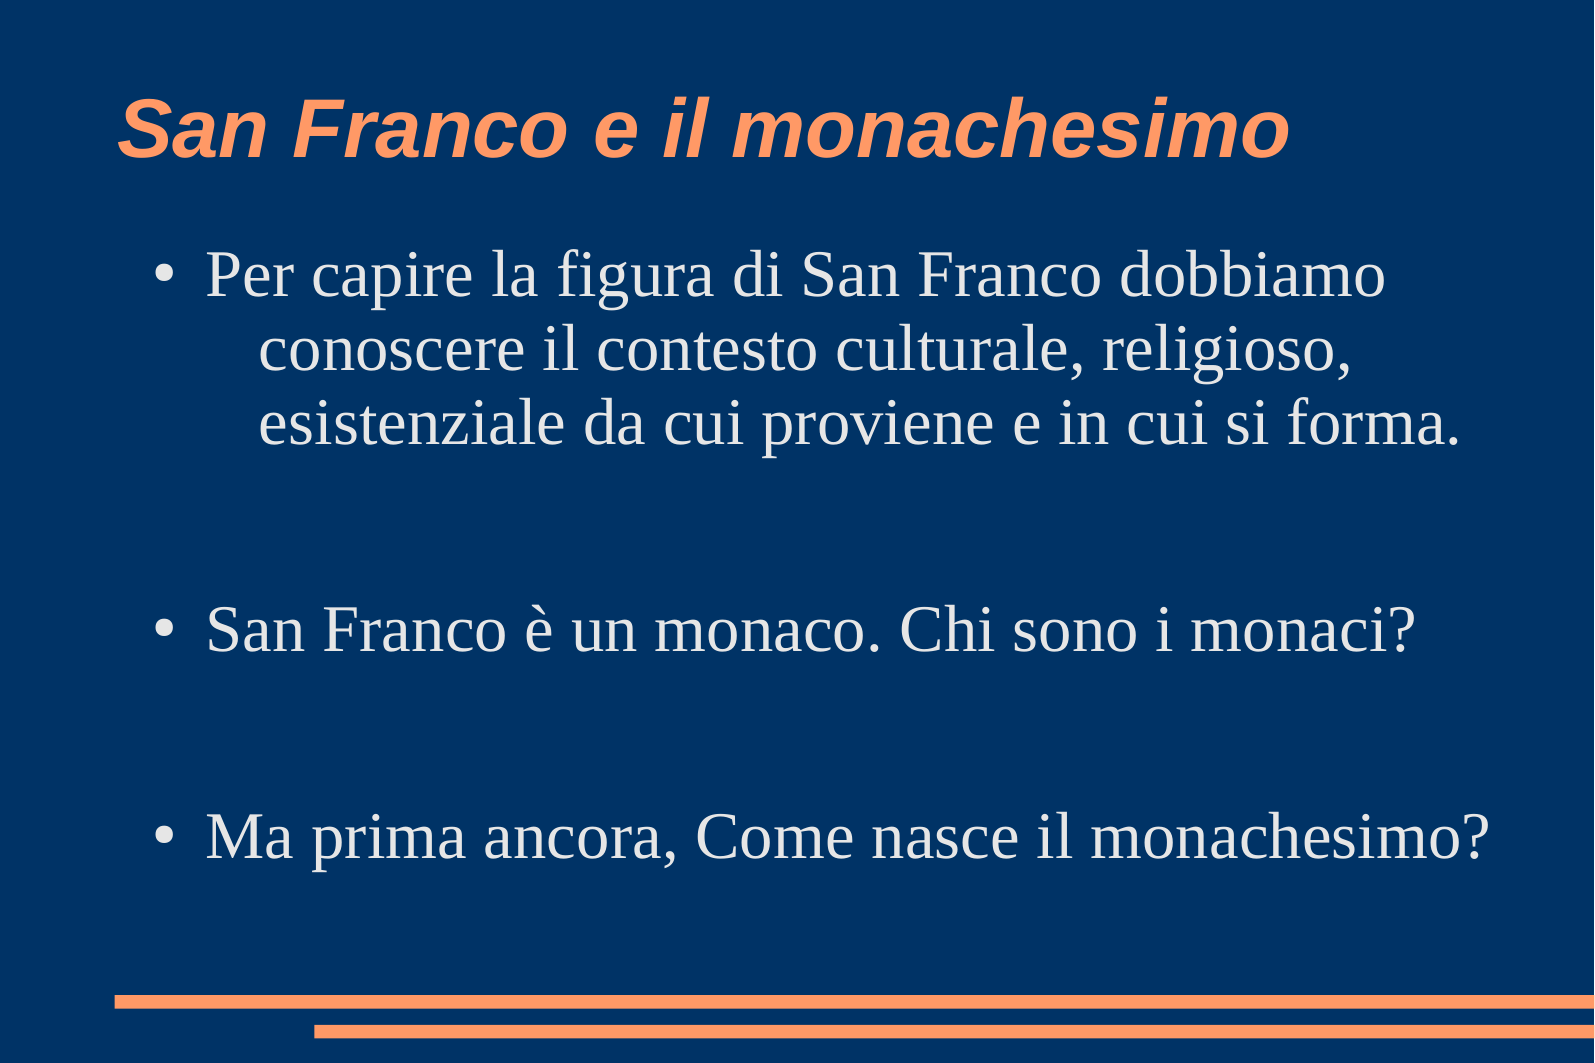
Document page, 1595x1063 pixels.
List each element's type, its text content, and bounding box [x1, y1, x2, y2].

list Per capire la figura di San Franco dobbiamo conoscere il contesto culturale, religioso, esistenziale da cui proviene e in cui si forma. San Franco è un monaco. Chi sono i monaci? Ma prima ancora, Come nasce il monachesimo? [117, 237, 1505, 932]
title San Franco e il monachesimo [117, 39, 1479, 218]
